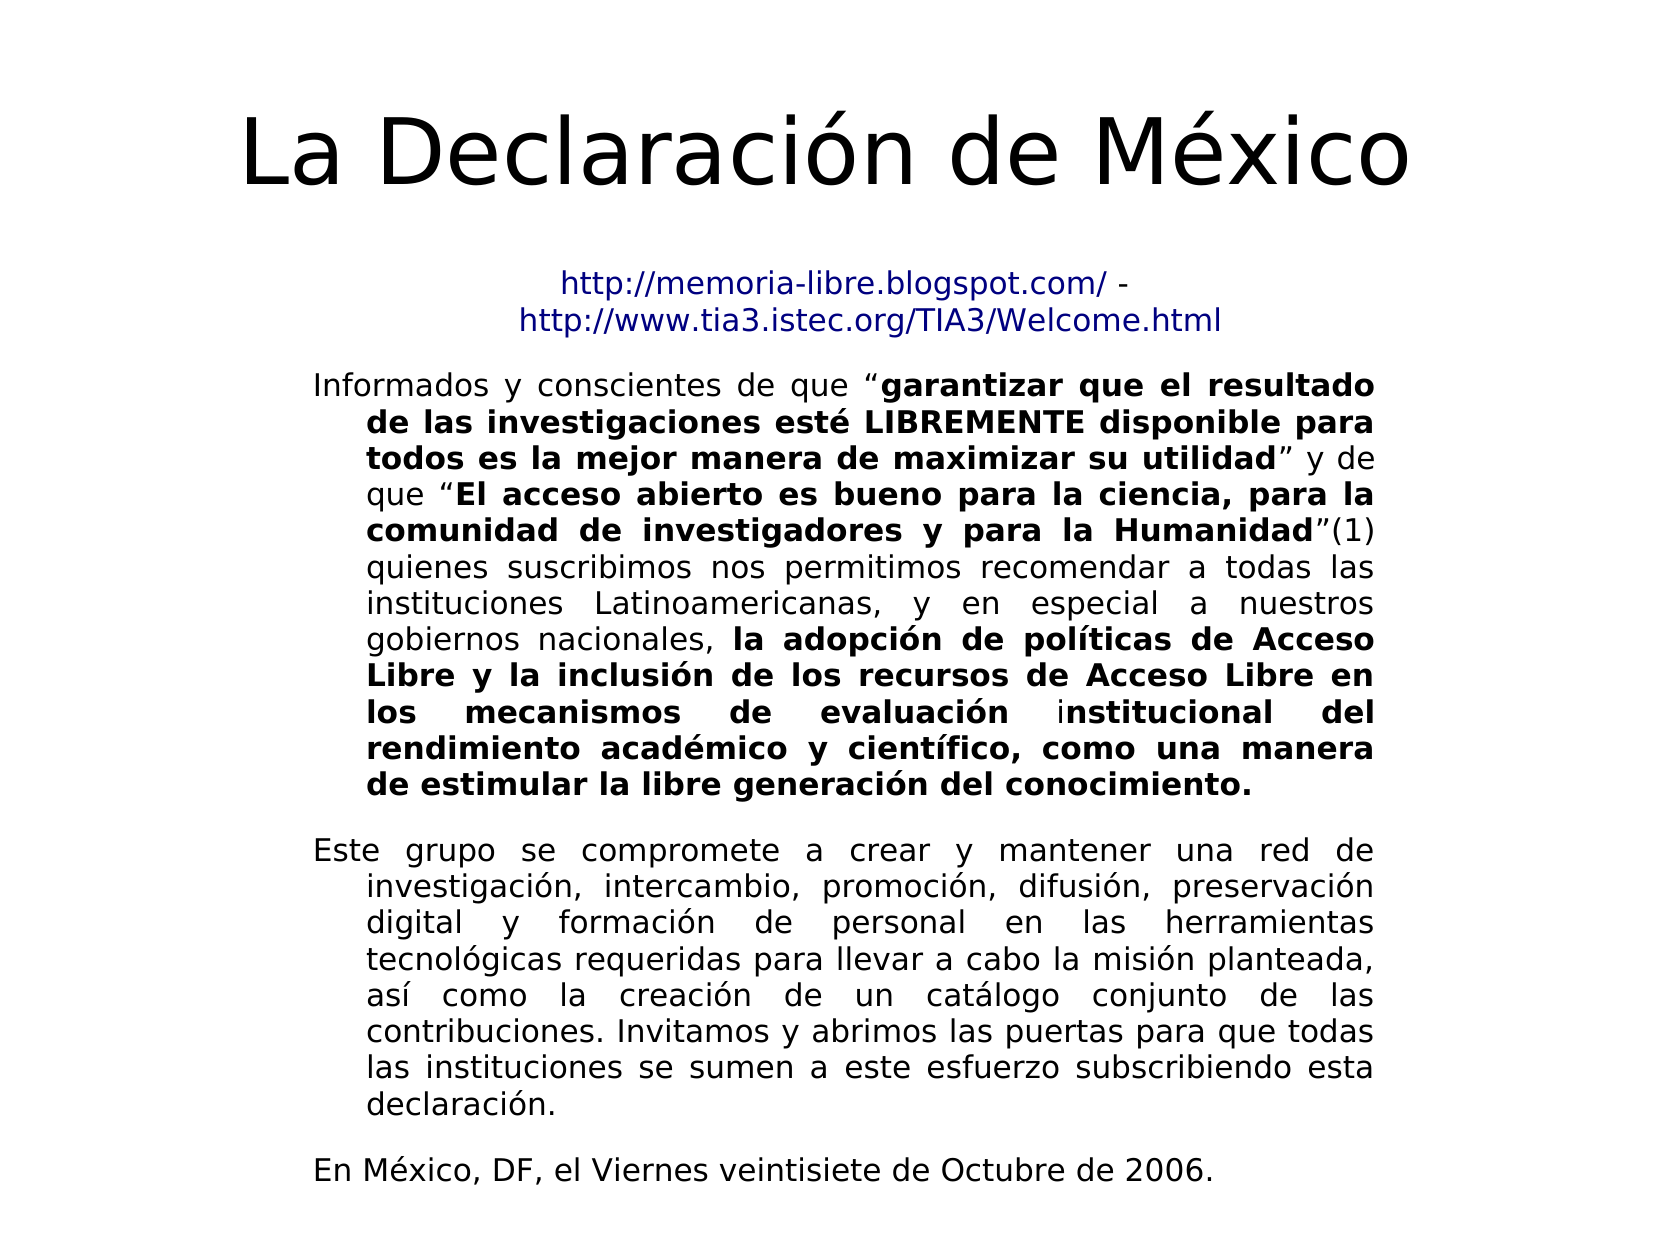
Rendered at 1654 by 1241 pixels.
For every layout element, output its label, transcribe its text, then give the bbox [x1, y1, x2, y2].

title La Declaración de México [82, 49, 1571, 257]
list http://memoria-libre.blogspot.com/ - http://www.tia3.istec.org/TIA3/Welcome.html Informados y conscientes de que “garantizar que el resultado de las investigaciones esté LIBREMENTE disponible para todos es la mejor manera de maximizar su utilidad” y de que “El acceso abierto es bueno para la ciencia, para la comunidad de investigadores y para la Humanidad”(1) quienes suscribimos nos permitimos recomendar a todas las instituciones Latinoamericanas, y en especial a nuestros gobiernos nacionales, la adopción de políticas de Acceso Libre y la inclusión de los recursos de Acceso Libre en los mecanismos de evaluación institucional del rendimiento académico y científico, como una manera de estimular la libre generación del conocimiento. Este grupo se compromete a crear y mantener una red de investigación, intercambio, promoción, difusión, preservación digital y formación de personal en las herramientas tecnológicas requeridas para llevar a cabo la misión planteada, así como la creación de un catálogo conjunto de las contribuciones. Invitamos y abrimos las puertas para que todas las instituciones se sumen a este esfuerzo subscribiendo esta declaración. En México, DF, el Viernes veintisiete de Octubre de 2006. [295, 265, 1376, 1189]
